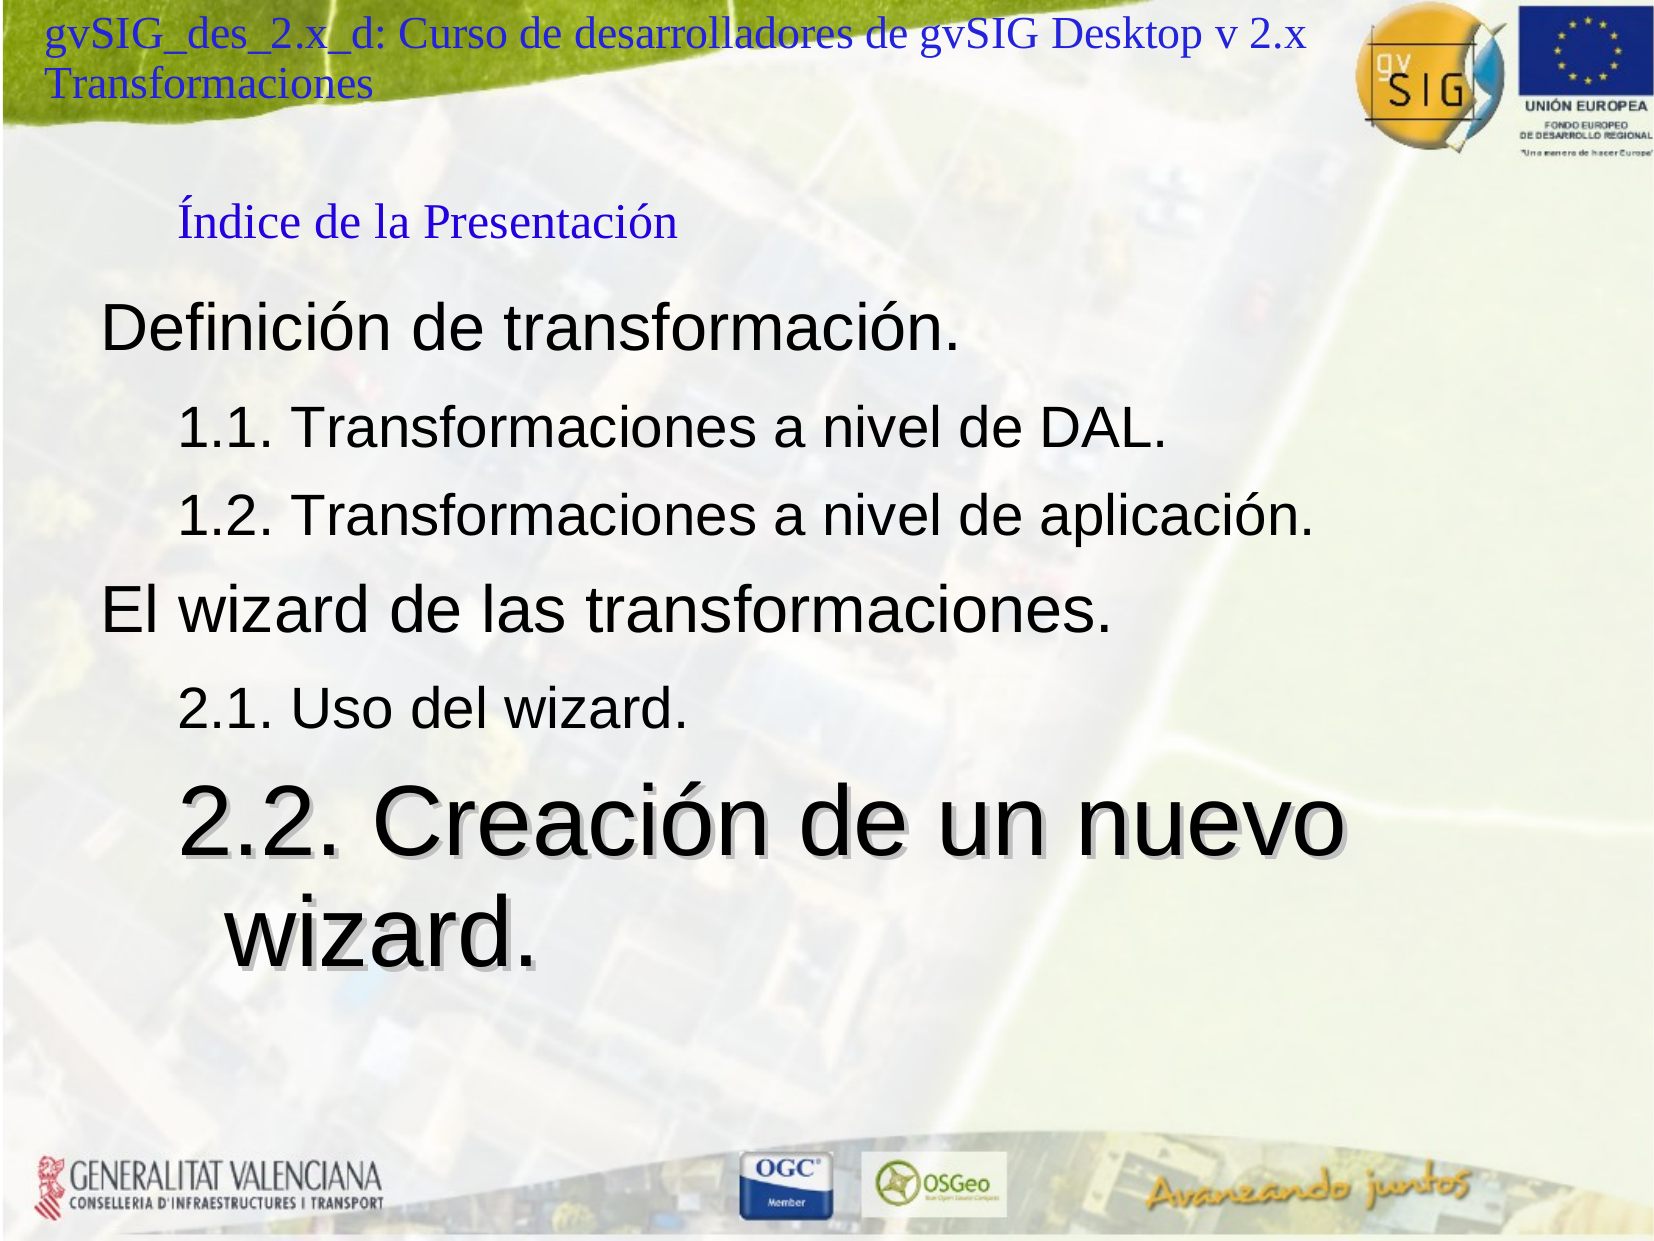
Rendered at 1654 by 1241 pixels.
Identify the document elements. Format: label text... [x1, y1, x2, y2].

title Índice de la Presentación [177, 95, 1329, 347]
picture [2, 0, 1654, 1241]
list Definición de transformación. 1.1. Transformaciones a nivel de DAL. 1.2. Transformaciones a nivel de aplicación. El wizard de las transformaciones. 2.1. Uso del wizard. 2.2. Creación de un nuevo wizard. [82, 290, 1571, 989]
